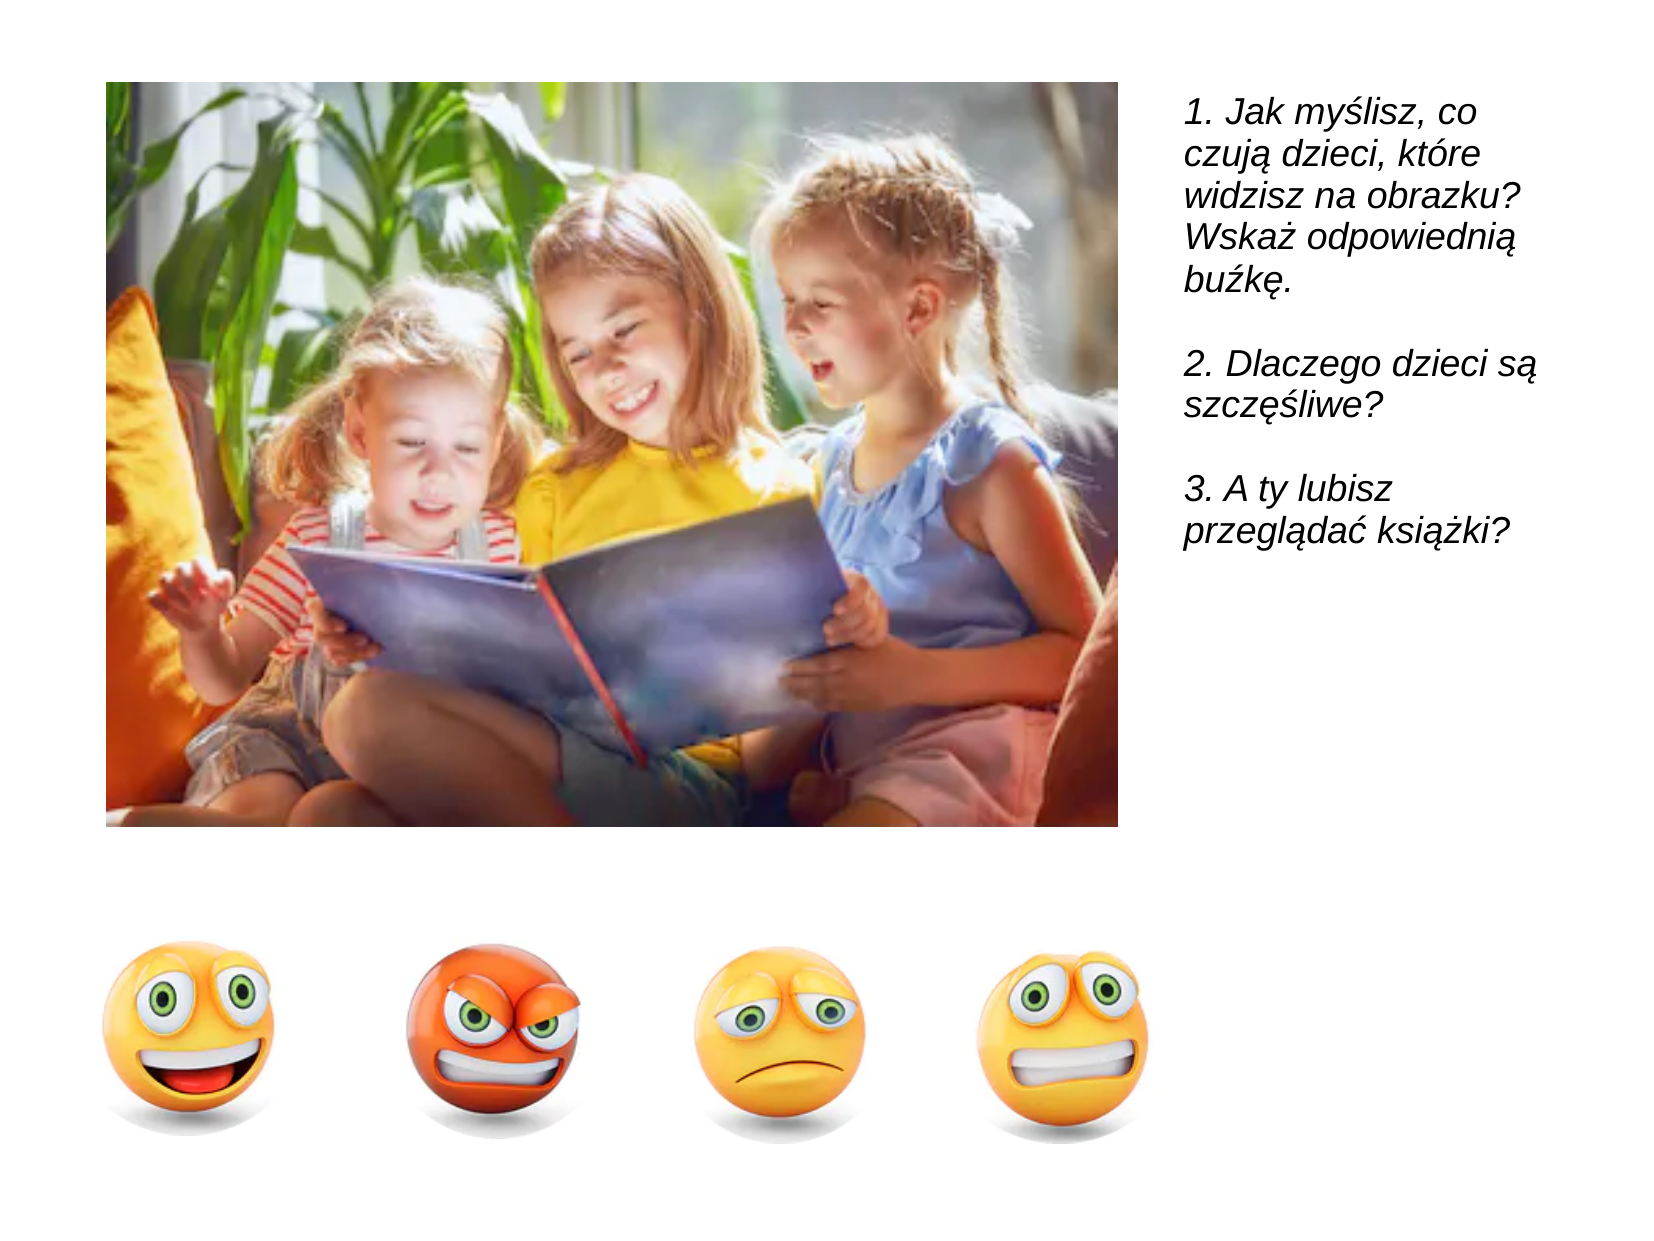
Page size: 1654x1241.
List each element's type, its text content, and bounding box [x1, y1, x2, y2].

text_box 1. Jak myślisz, co czują dzieci, które widzisz na obrazku? Wskaż odpowiednią buźkę. 2. Dlaczego dzieci są szczęśliwe? 3. A ty lubisz przeglądać książki? [1169, 82, 1571, 557]
picture [943, 933, 1178, 1144]
picture [106, 82, 1118, 827]
picture [386, 930, 609, 1139]
picture [671, 936, 891, 1144]
picture [70, 921, 304, 1136]
